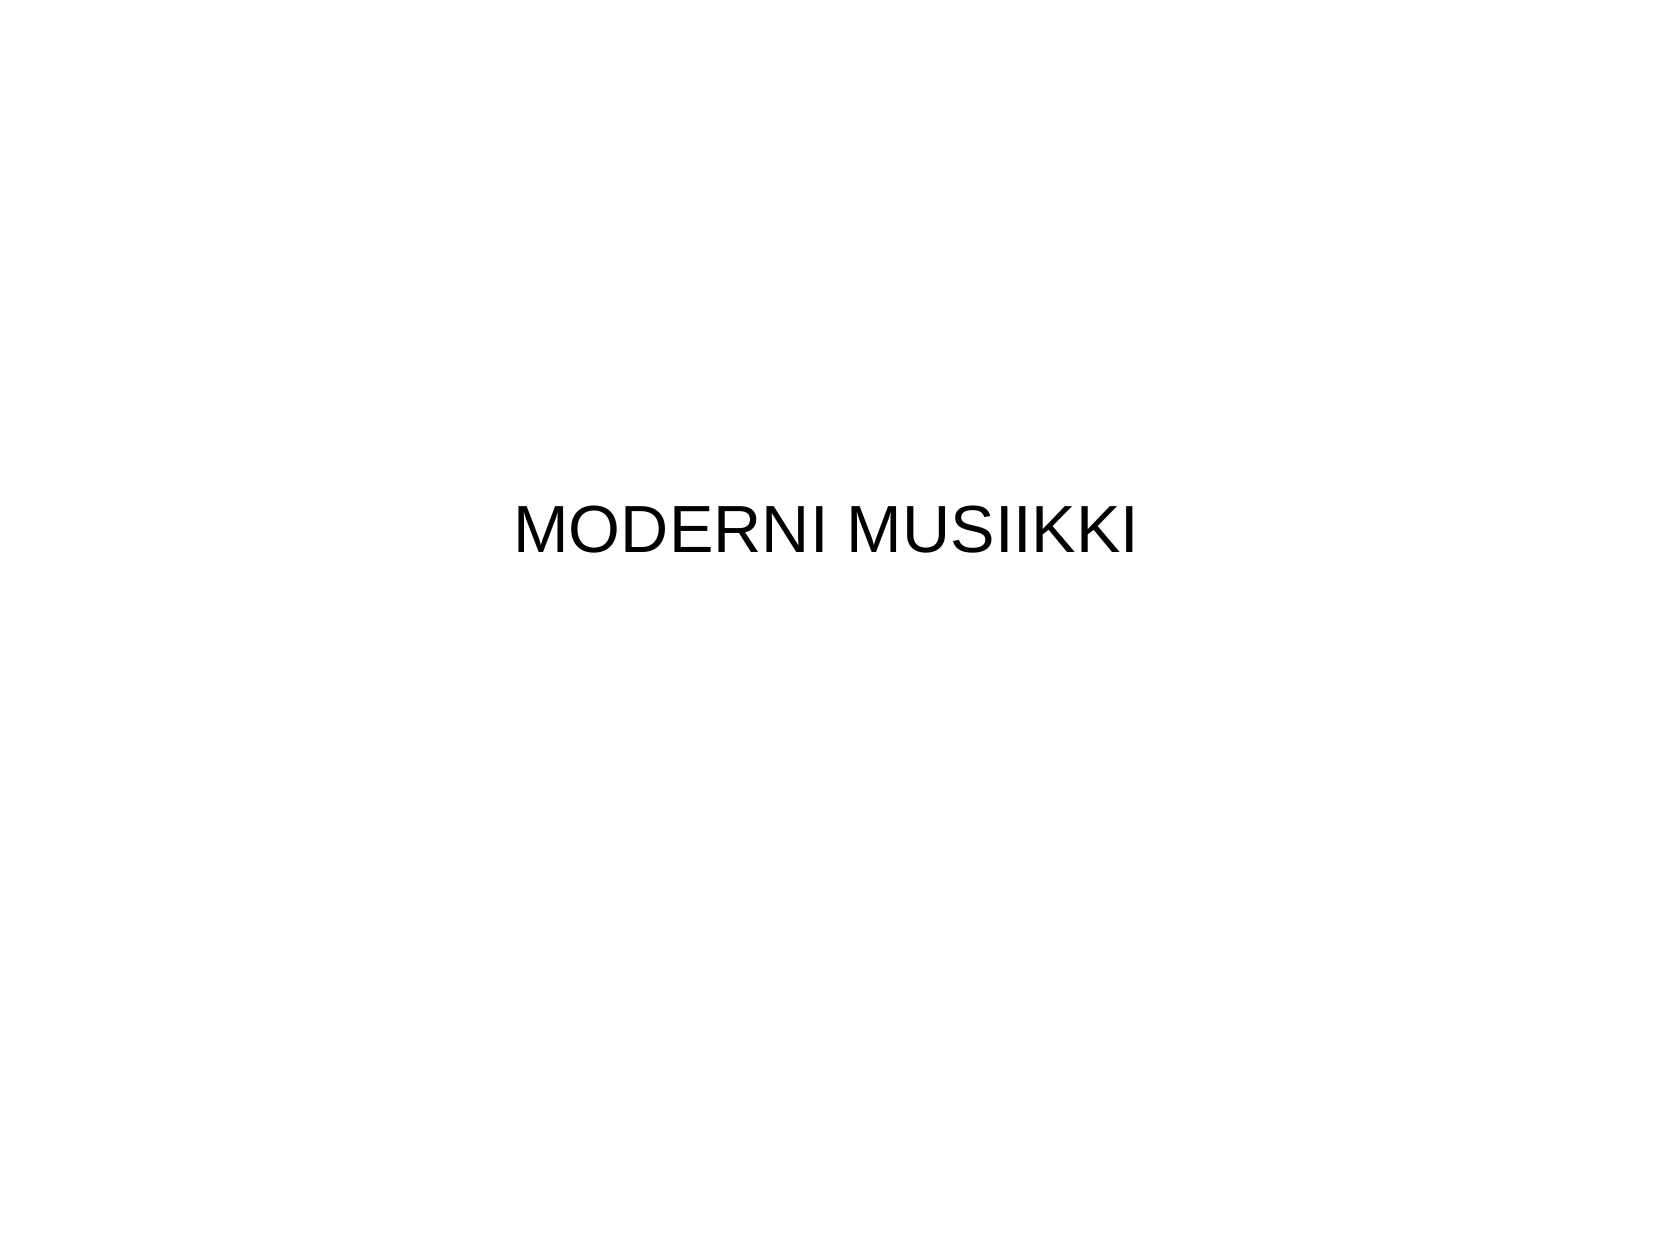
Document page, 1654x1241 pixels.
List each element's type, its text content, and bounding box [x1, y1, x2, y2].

subtitle MODERNI MUSIIKKI [82, 49, 1571, 1010]
